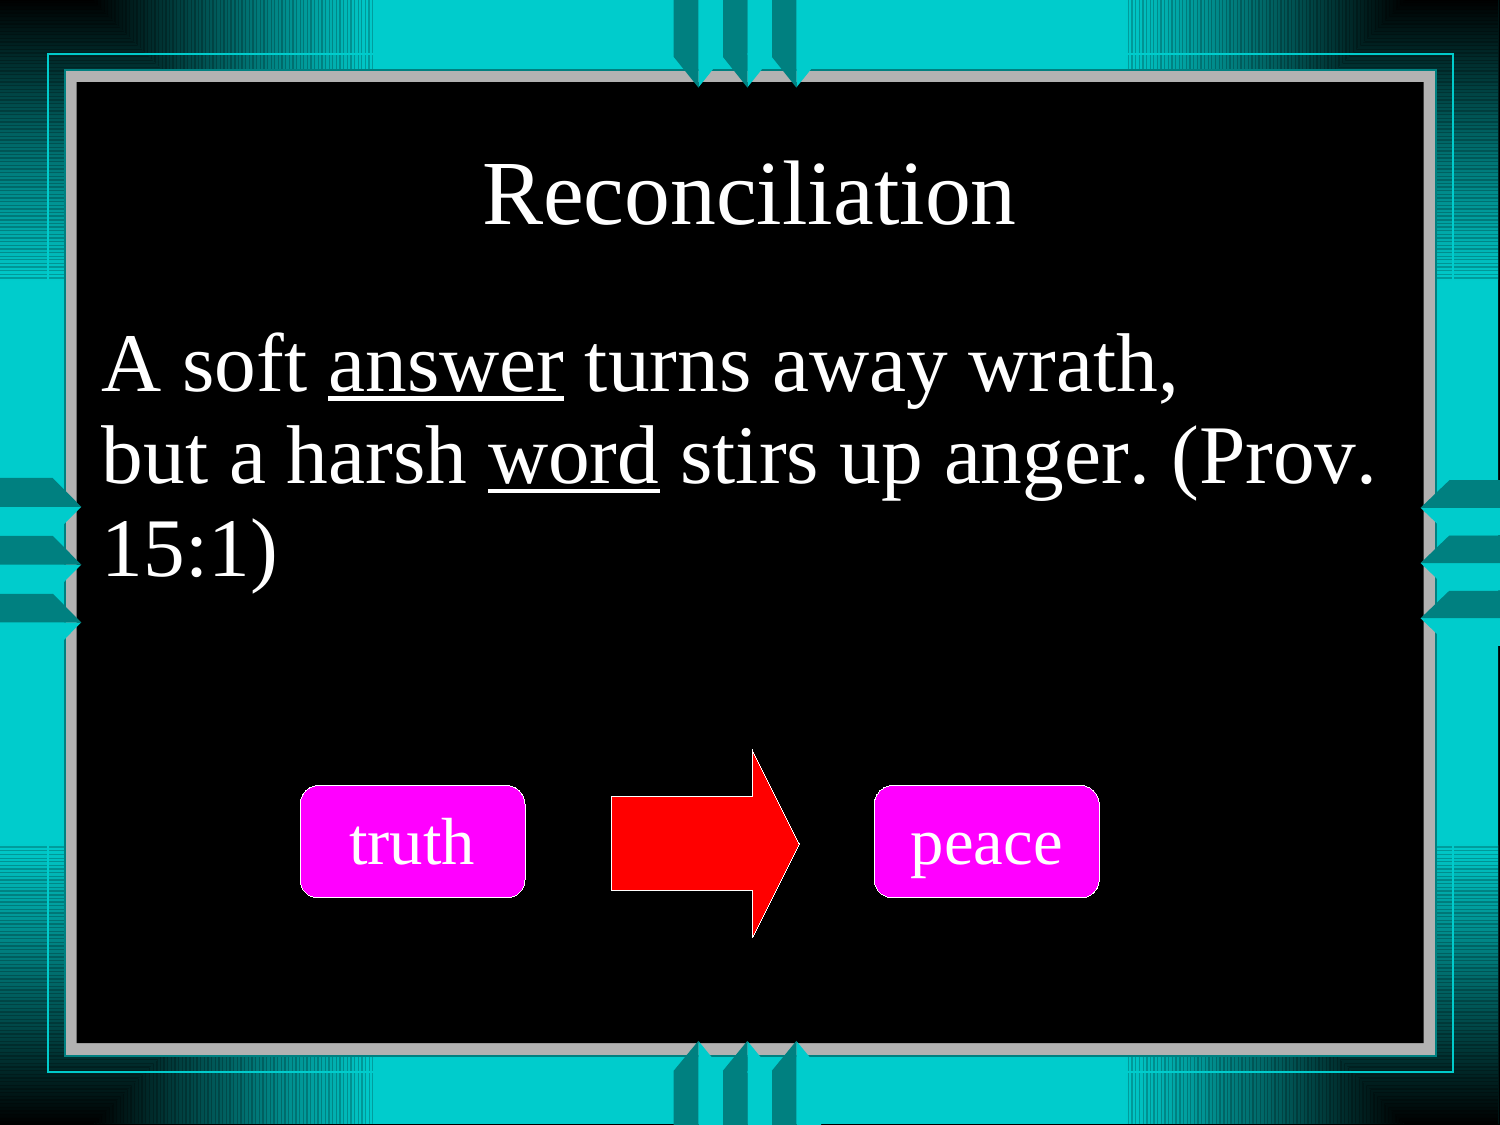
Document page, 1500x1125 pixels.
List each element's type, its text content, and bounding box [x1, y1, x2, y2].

text_box peace [874, 785, 1100, 898]
title Reconciliation [112, 99, 1388, 288]
text_box truth [300, 785, 526, 898]
text_box A soft answer turns away wrath, but a harsh word stirs up anger. (Prov. 15:1) [86, 310, 1443, 602]
text_box [611, 749, 800, 938]
